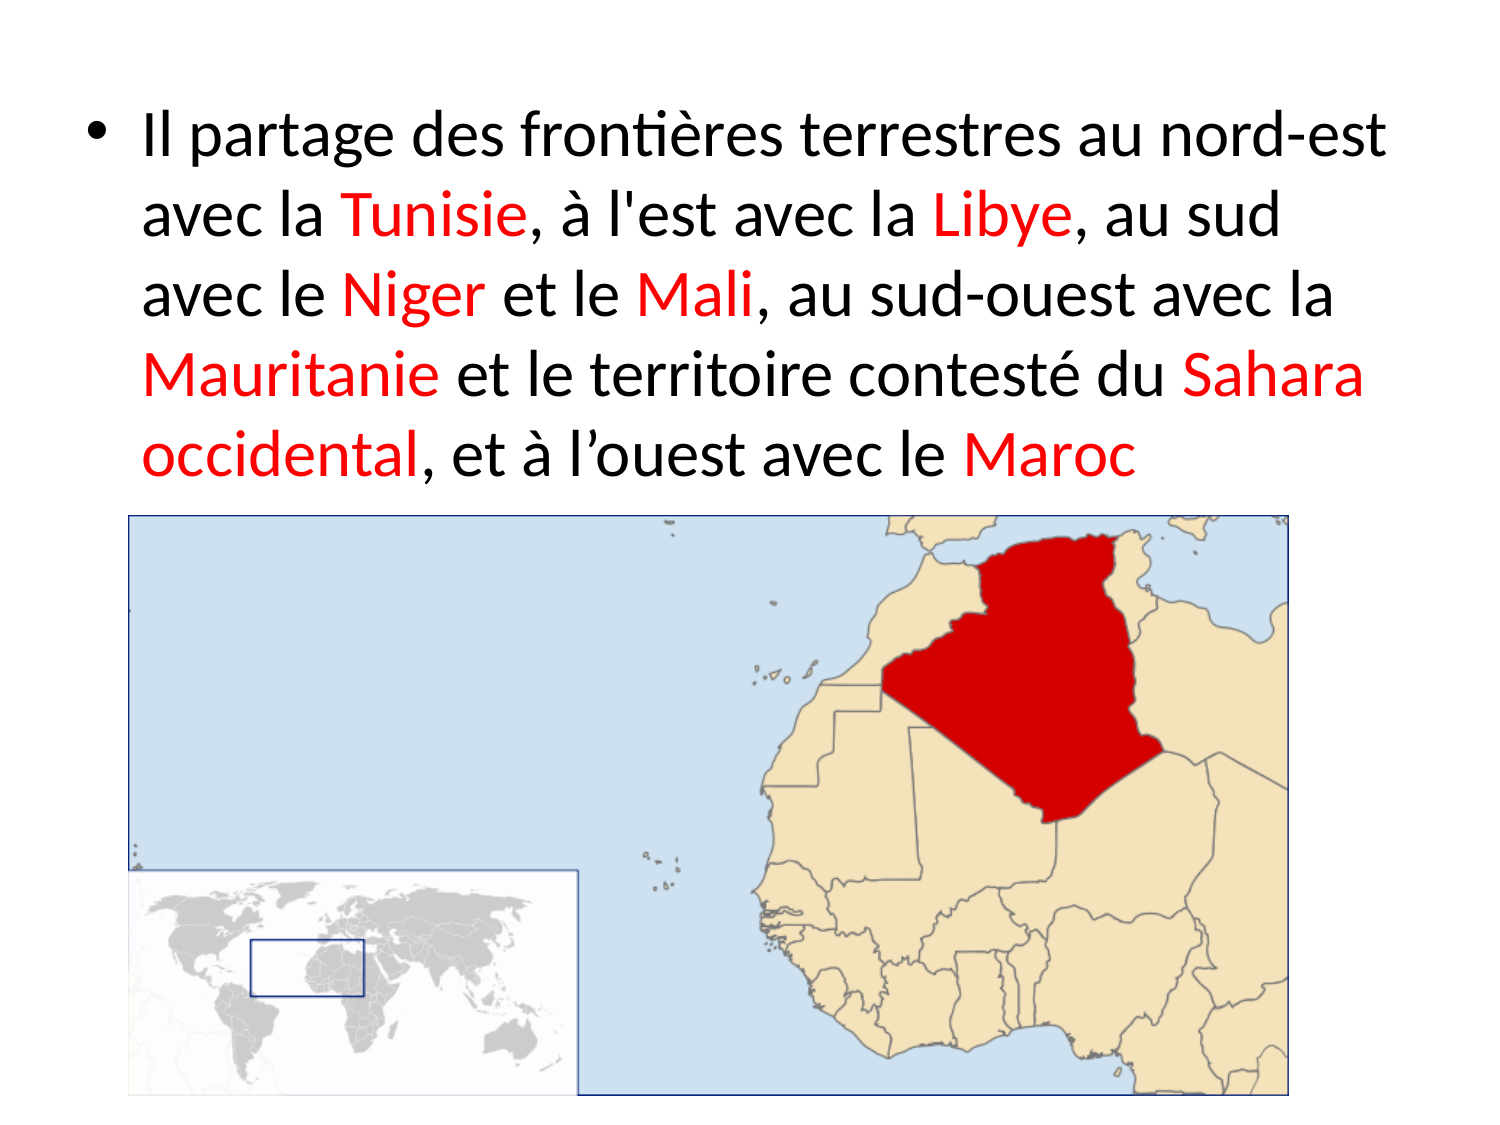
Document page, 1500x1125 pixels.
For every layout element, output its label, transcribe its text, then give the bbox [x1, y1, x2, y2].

list Il partage des frontières terrestres au nord-est avec la Tunisie, à l'est avec la Libye, au sud avec le Niger et le Mali, au sud-ouest avec la Mauritanie et le territoire contesté du Sahara occidental, et à l’ouest avec le Maroc [70, 82, 1421, 825]
picture [128, 515, 1289, 1096]
